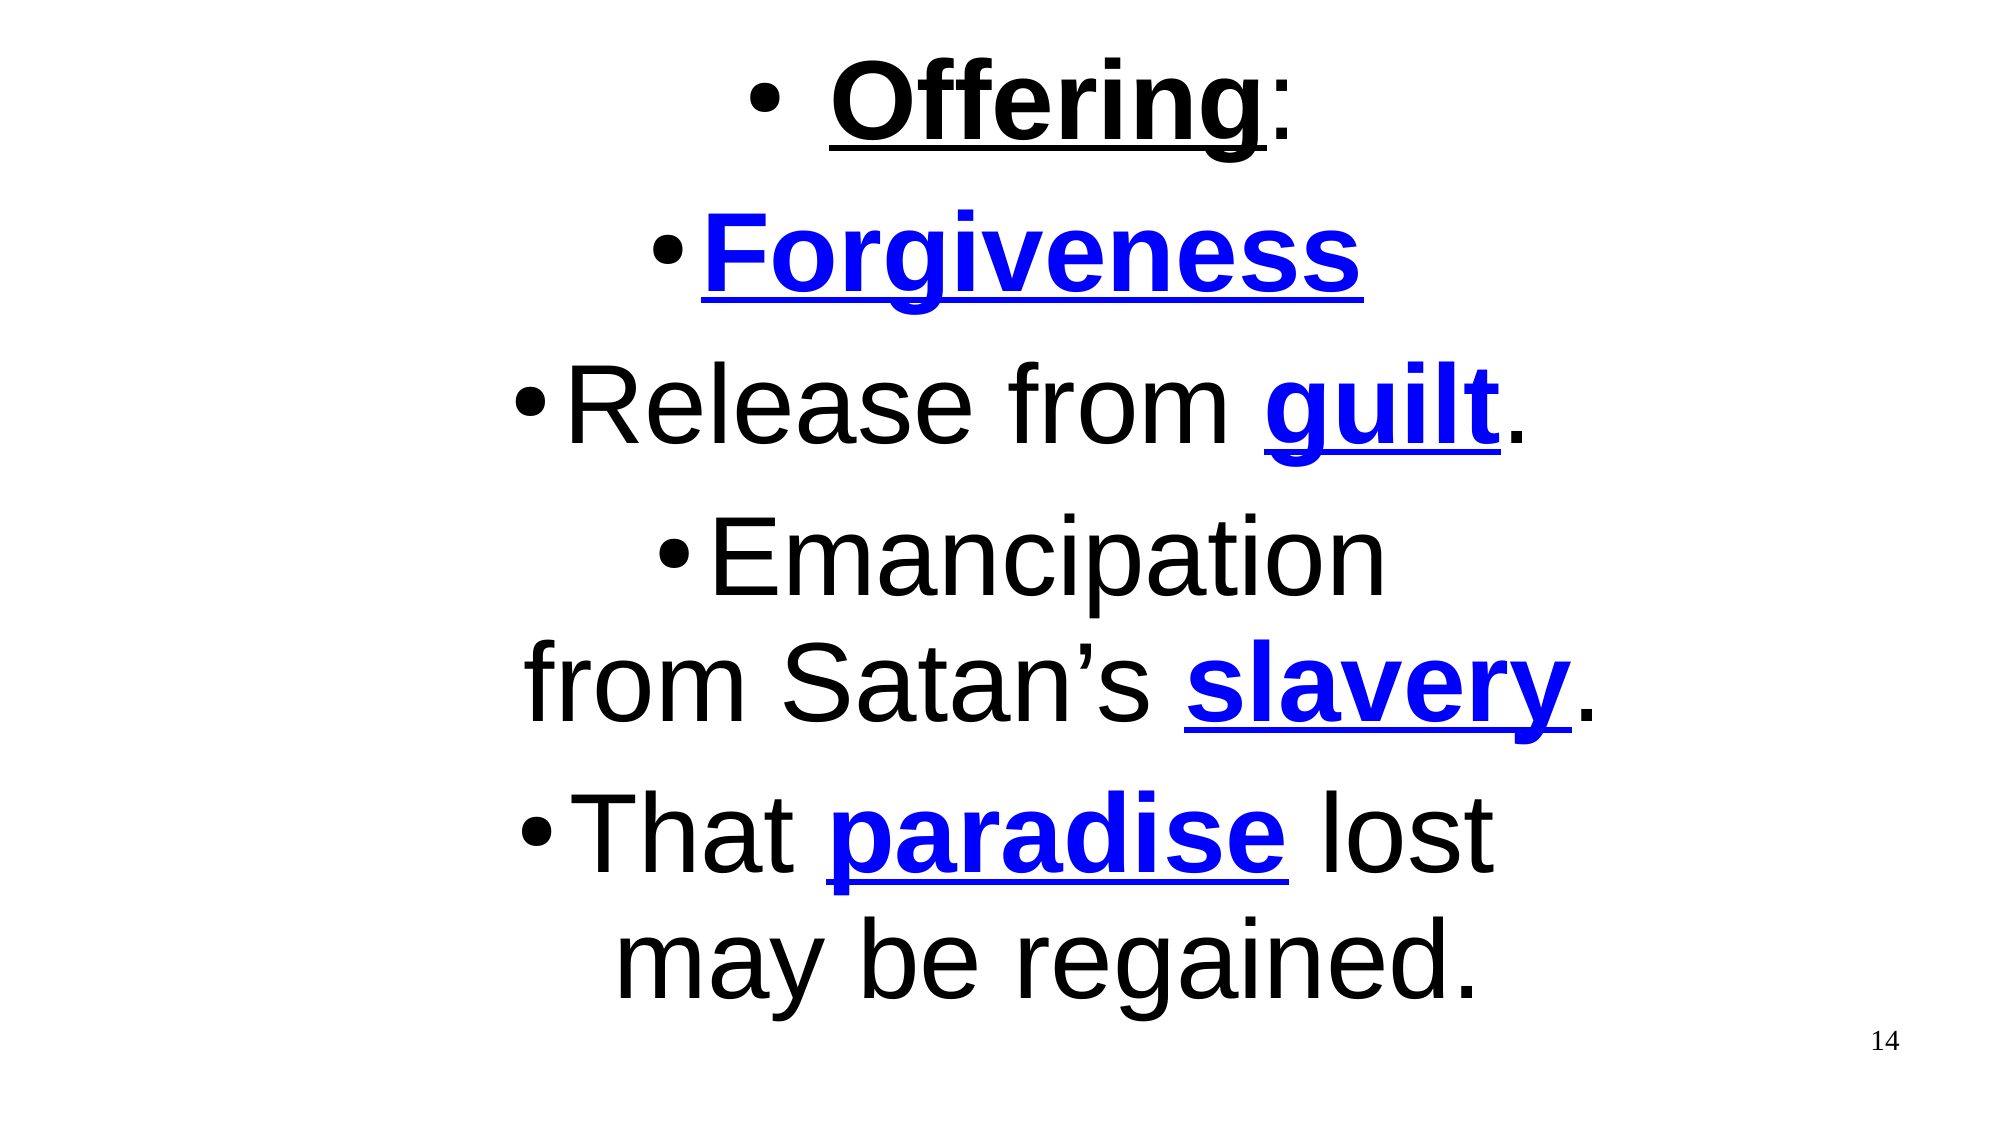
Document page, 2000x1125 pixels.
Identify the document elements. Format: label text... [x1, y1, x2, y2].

list Offering: Forgiveness Release from guilt. Emancipation from Satan’s slavery. That paradise lost may be regained. [37, 37, 1988, 1088]
